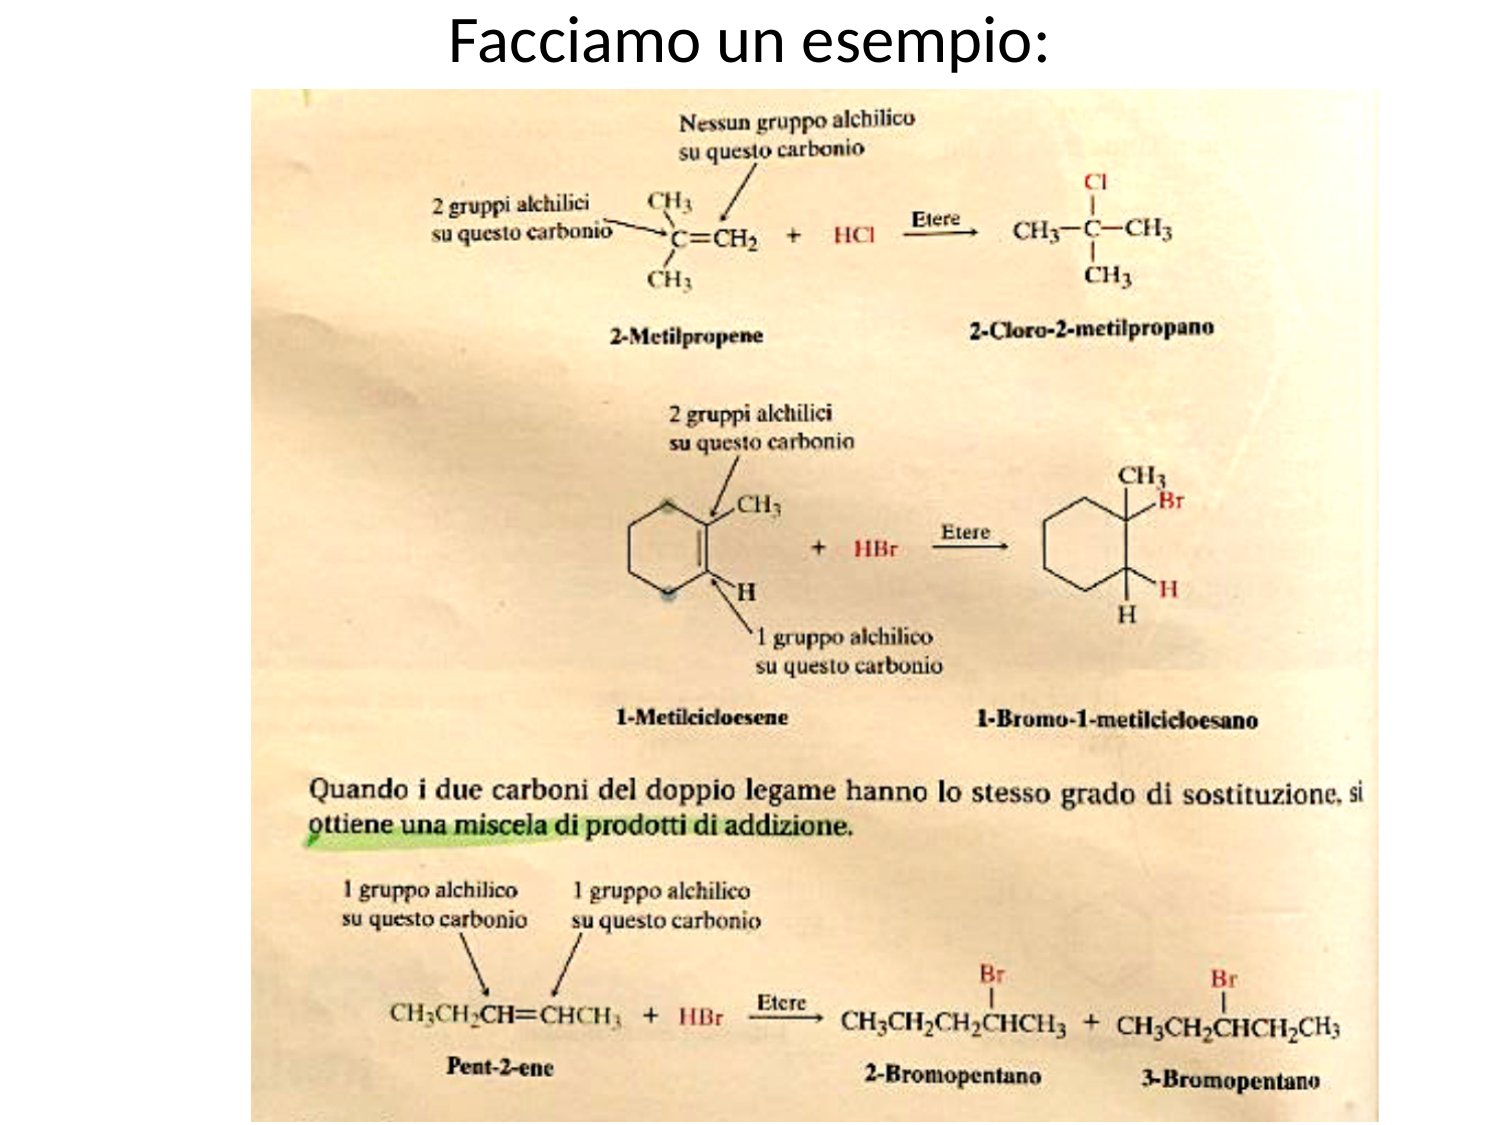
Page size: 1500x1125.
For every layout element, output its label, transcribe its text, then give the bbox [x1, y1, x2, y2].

picture [250, 89, 1379, 1122]
title Facciamo un esempio: [75, 0, 1425, 130]
